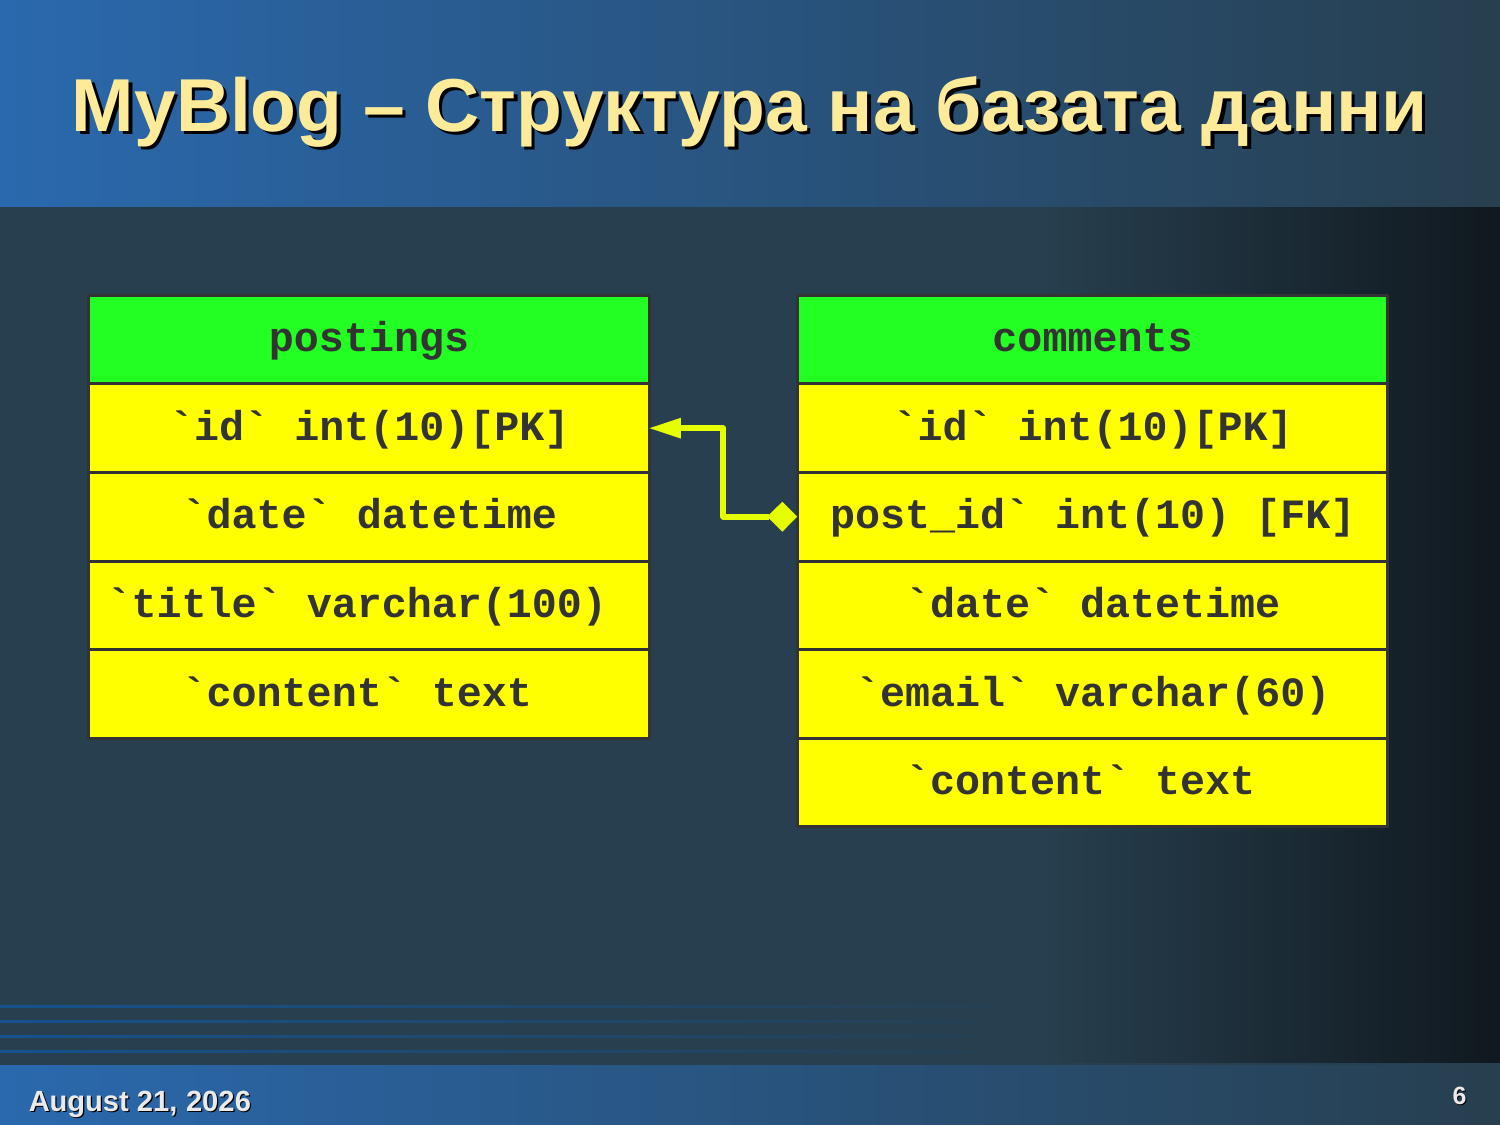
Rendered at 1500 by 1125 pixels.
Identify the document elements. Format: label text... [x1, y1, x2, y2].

text_box `title` varchar(100) [88, 561, 650, 649]
text_box `id` int(10)[PK] [88, 383, 650, 472]
text_box `content` text [88, 649, 650, 739]
title MyBlog – Структура на базата данни [13, 8, 1487, 197]
text_box `date` datetime [797, 561, 1388, 650]
text_box `content` text [797, 738, 1388, 827]
text_box postings [88, 295, 650, 383]
text_box post_id` int(10) [FK] [797, 472, 1388, 561]
text_box `id` int(10)[PK] [797, 383, 1388, 472]
text_box `date` datetime [88, 472, 650, 561]
text_box comments [797, 295, 1388, 383]
text_box `email` varchar(60) [797, 650, 1388, 738]
